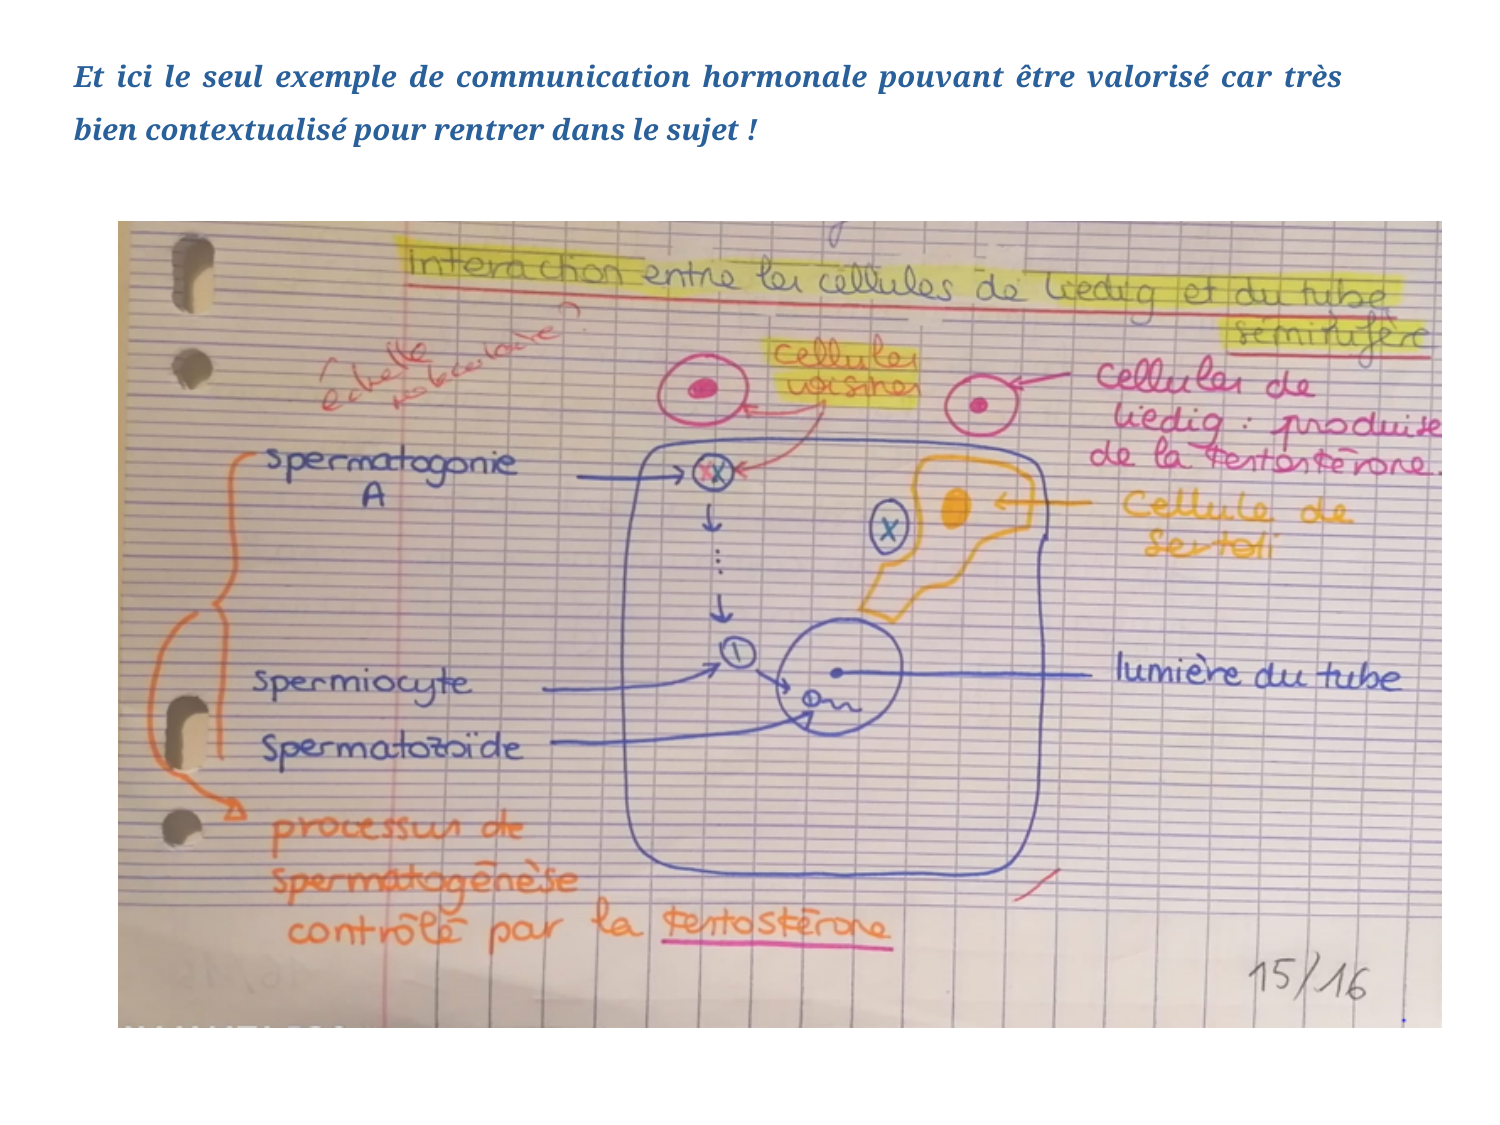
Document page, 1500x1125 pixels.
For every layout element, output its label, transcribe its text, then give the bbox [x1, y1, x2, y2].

text_box Et ici le seul exemple de communication hormonale pouvant être valorisé car très bien contextualisé pour rentrer dans le sujet ! [58, 33, 1359, 154]
picture [118, 221, 1442, 1028]
